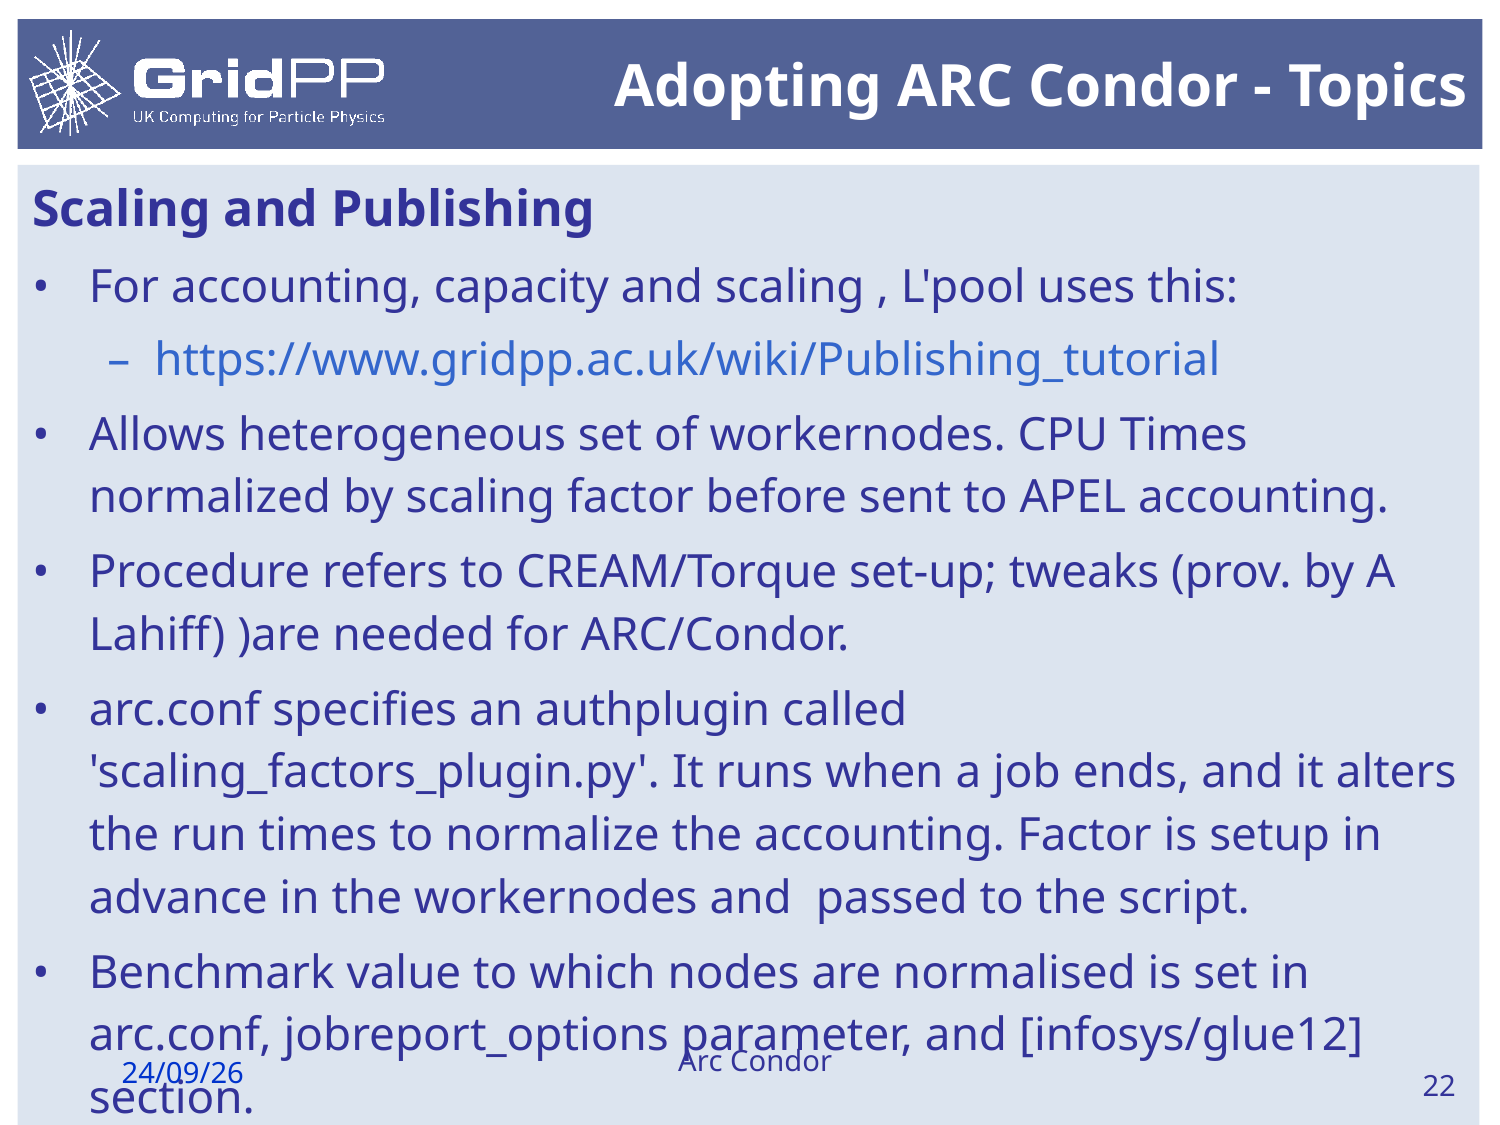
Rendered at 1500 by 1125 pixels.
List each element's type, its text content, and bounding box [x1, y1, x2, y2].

picture [29, 30, 384, 136]
list Scaling and Publishing For accounting, capacity and scaling , L'pool uses this: https://www.gridpp.ac.uk/wiki/Publishing_tutorial Allows heterogeneous set of workernodes. CPU Times normalized by scaling factor before sent to APEL accounting. Procedure refers to CREAM/Torque set-up; tweaks (prov. by A Lahiff) )are needed for ARC/Condor. arc.conf specifies an authplugin called 'scaling_factors_plugin.py'. It runs when a job ends, and it alters the run times to normalize the accounting. Factor is setup in advance in the workernodes and passed to the script. Benchmark value to which nodes are normalised is set in arc.conf, jobreport_options parameter, and [infosys/glue12] section. [17, 164, 1480, 1035]
text_box <number> [1388, 1059, 1471, 1094]
text_box 02/03/16 [29, 1046, 337, 1095]
title Adopting ARC Condor - Topics [513, 19, 1483, 149]
text_box Arc Condor [536, 1034, 975, 1094]
